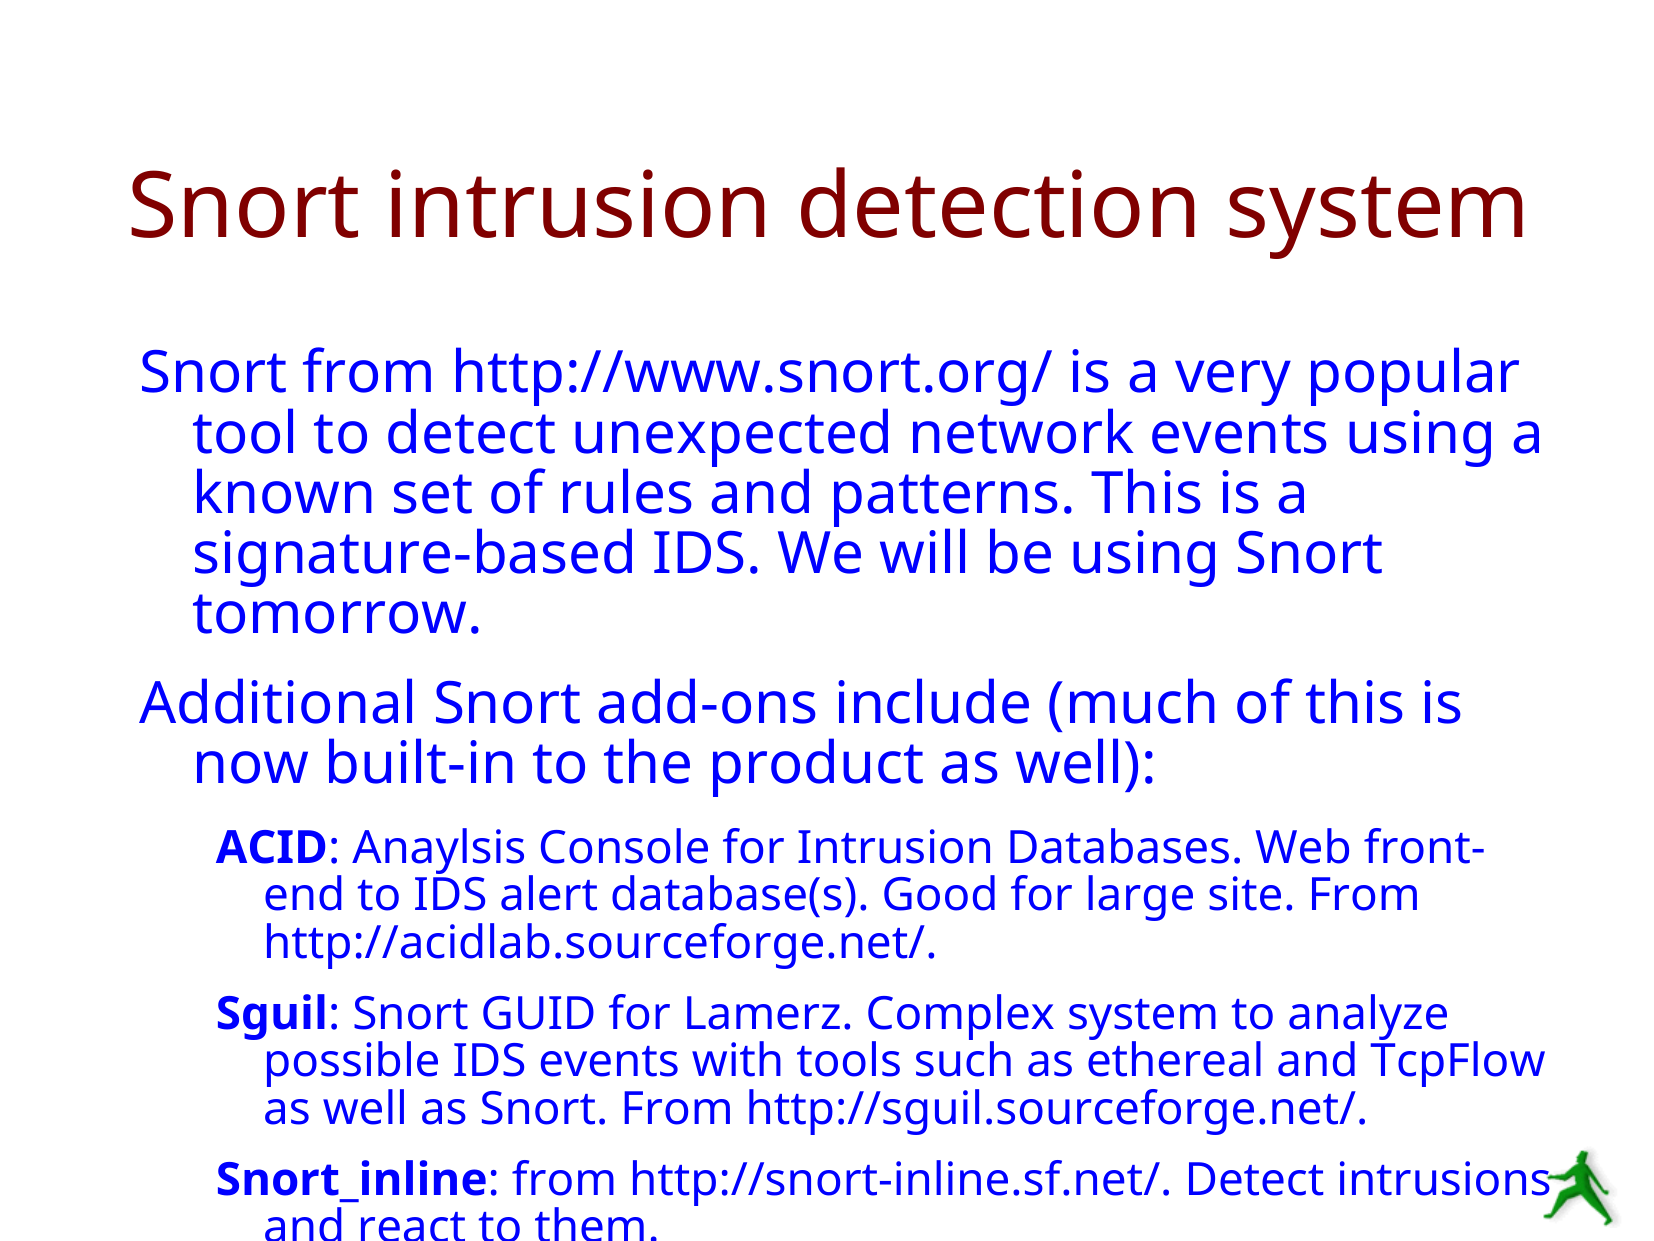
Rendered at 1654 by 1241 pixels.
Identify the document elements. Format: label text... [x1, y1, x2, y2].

list Snort from http://www.snort.org/ is a very popular tool to detect unexpected network events using a known set of rules and patterns. This is a signature-based IDS. We will be using Snort tomorrow. Additional Snort add-ons include (much of this is now built-in to the product as well): ACID: Anaylsis Console for Intrusion Databases. Web front-end to IDS alert database(s). Good for large site. From http://acidlab.sourceforge.net/. Sguil: Snort GUID for Lamerz. Complex system to analyze possible IDS events with tools such as ethereal and TcpFlow as well as Snort. From http://sguil.sourceforge.net/. Snort_inline: from http://snort-inline.sf.net/. Detect intrusions and react to them. SnortSam: from http://www.snortsam.net/ to update firewalls on the fly to deal with attacks. [121, 344, 1560, 1207]
picture [1541, 1135, 1633, 1228]
title Snort intrusion detection system [87, 97, 1572, 316]
